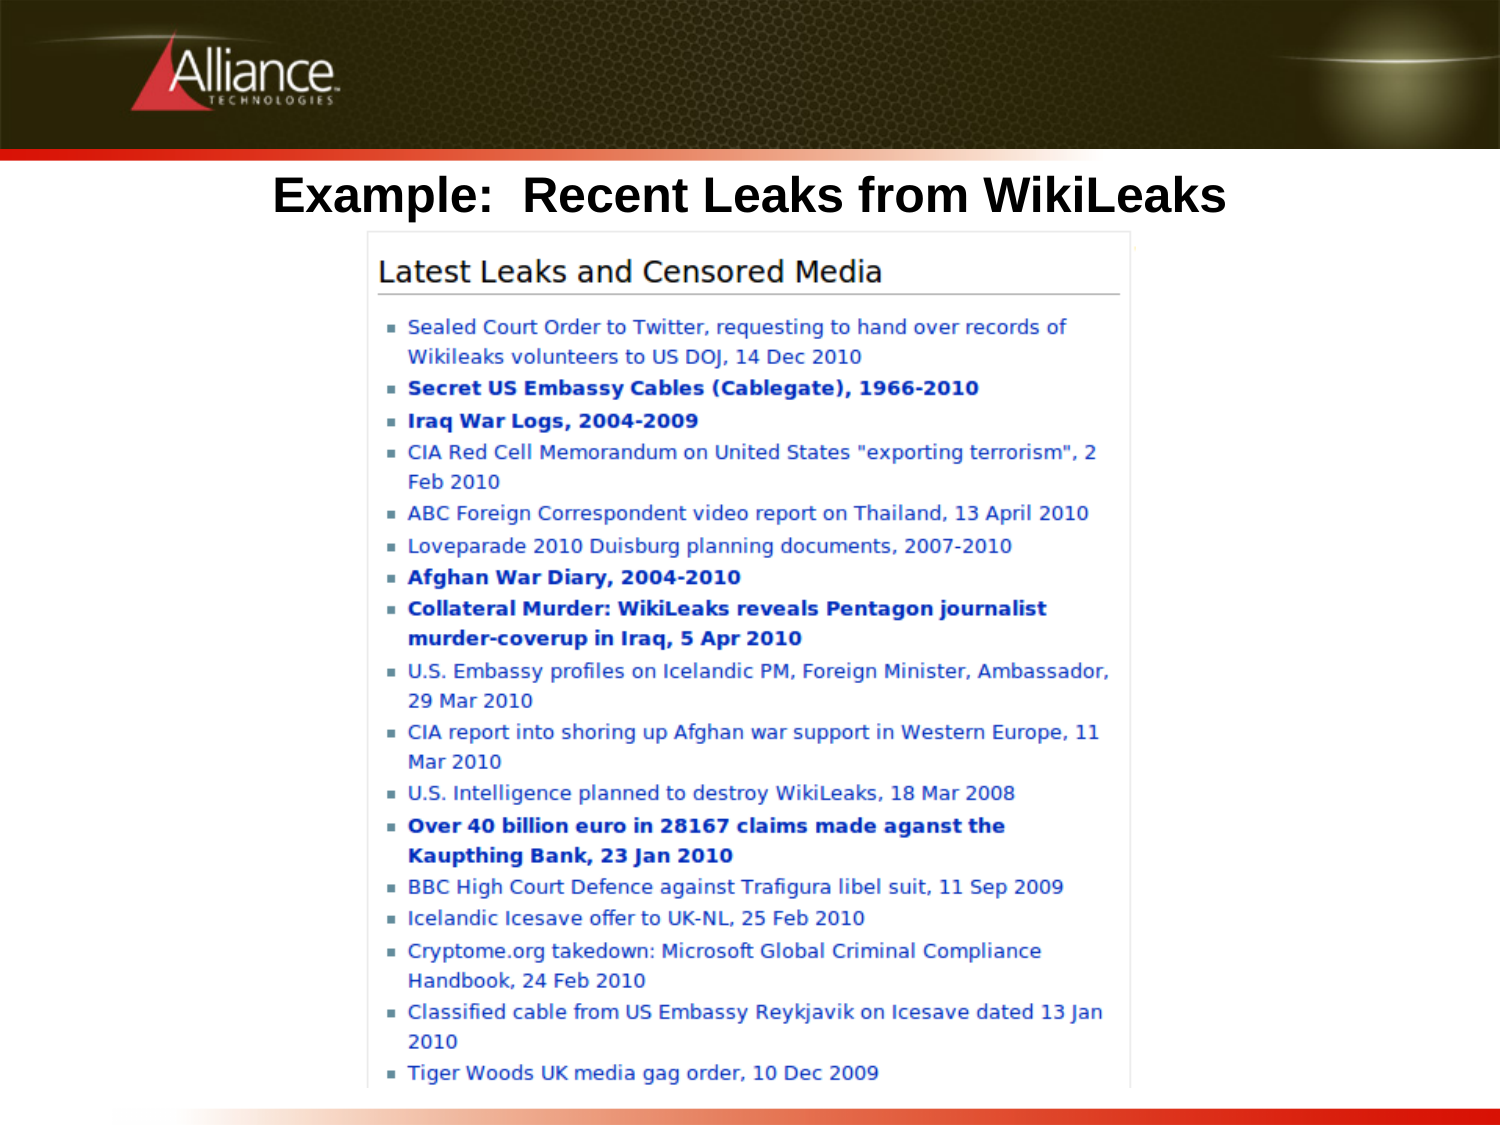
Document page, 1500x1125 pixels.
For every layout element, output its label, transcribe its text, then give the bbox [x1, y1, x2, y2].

picture [114, 1109, 1500, 1125]
picture [0, 0, 1500, 161]
picture [364, 228, 1136, 1088]
text_box Example: Recent Leaks from WikiLeaks [0, 164, 1500, 226]
